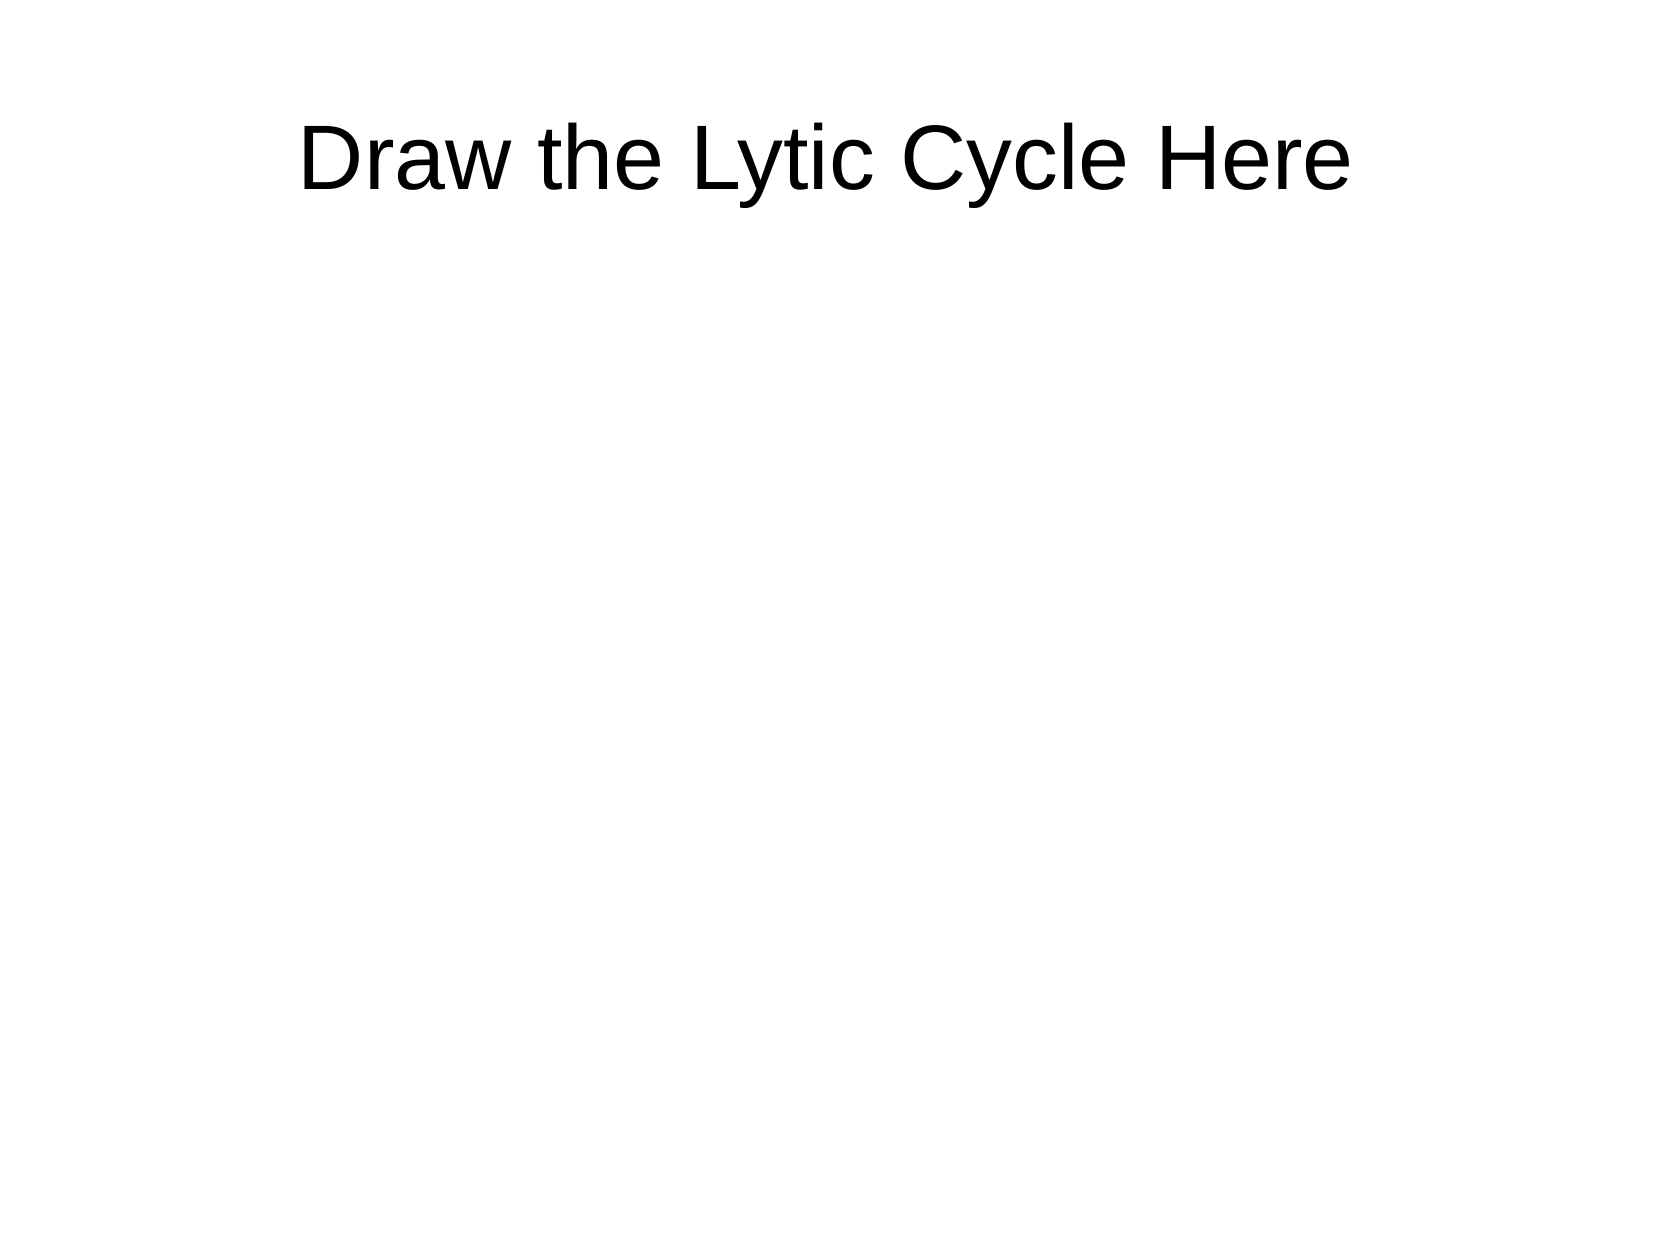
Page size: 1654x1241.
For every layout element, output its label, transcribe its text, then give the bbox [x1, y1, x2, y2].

title Draw the Lytic Cycle Here [82, 56, 1571, 250]
